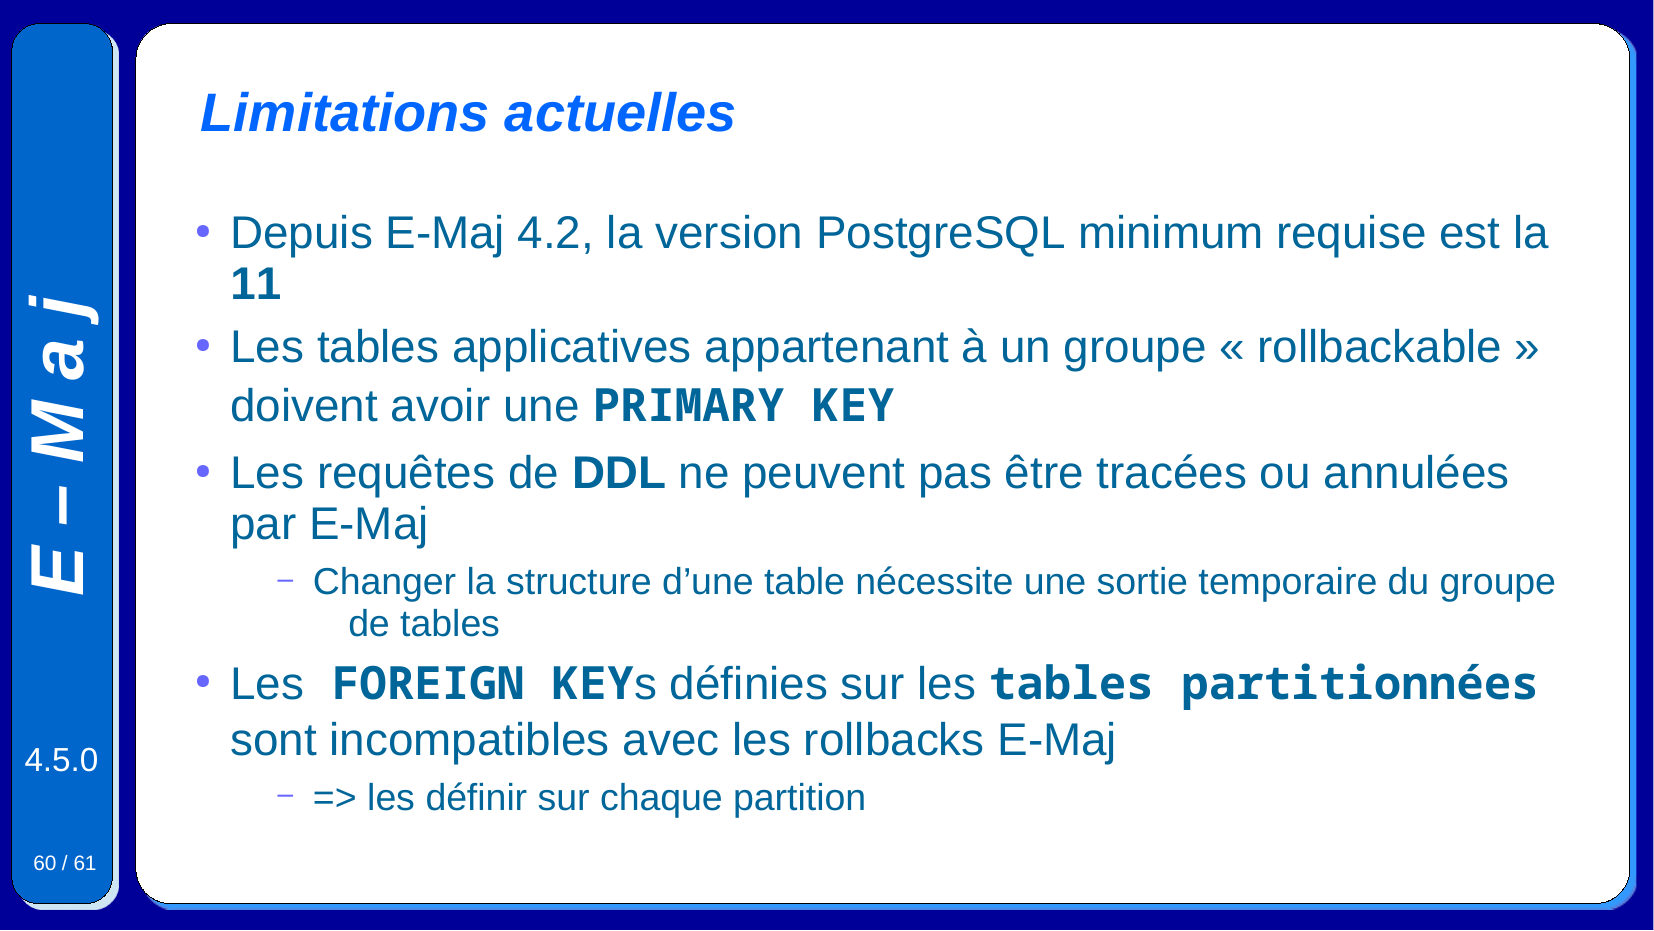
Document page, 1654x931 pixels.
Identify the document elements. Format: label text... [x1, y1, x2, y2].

list Depuis E-Maj 4.2, la version PostgreSQL minimum requise est la 11 Les tables applicatives appartenant à un groupe « rollbackable » doivent avoir une PRIMARY KEY Les requêtes de DDL ne peuvent pas être tracées ou annulées par E-Maj Changer la structure d’une table nécessite une sortie temporaire du groupe de tables Les FOREIGN KEYs définies sur les tables partitionnées sont incompatibles avec les rollbacks E-Maj => les définir sur chaque partition [177, 206, 1587, 827]
title Limitations actuelles [200, 34, 1575, 191]
